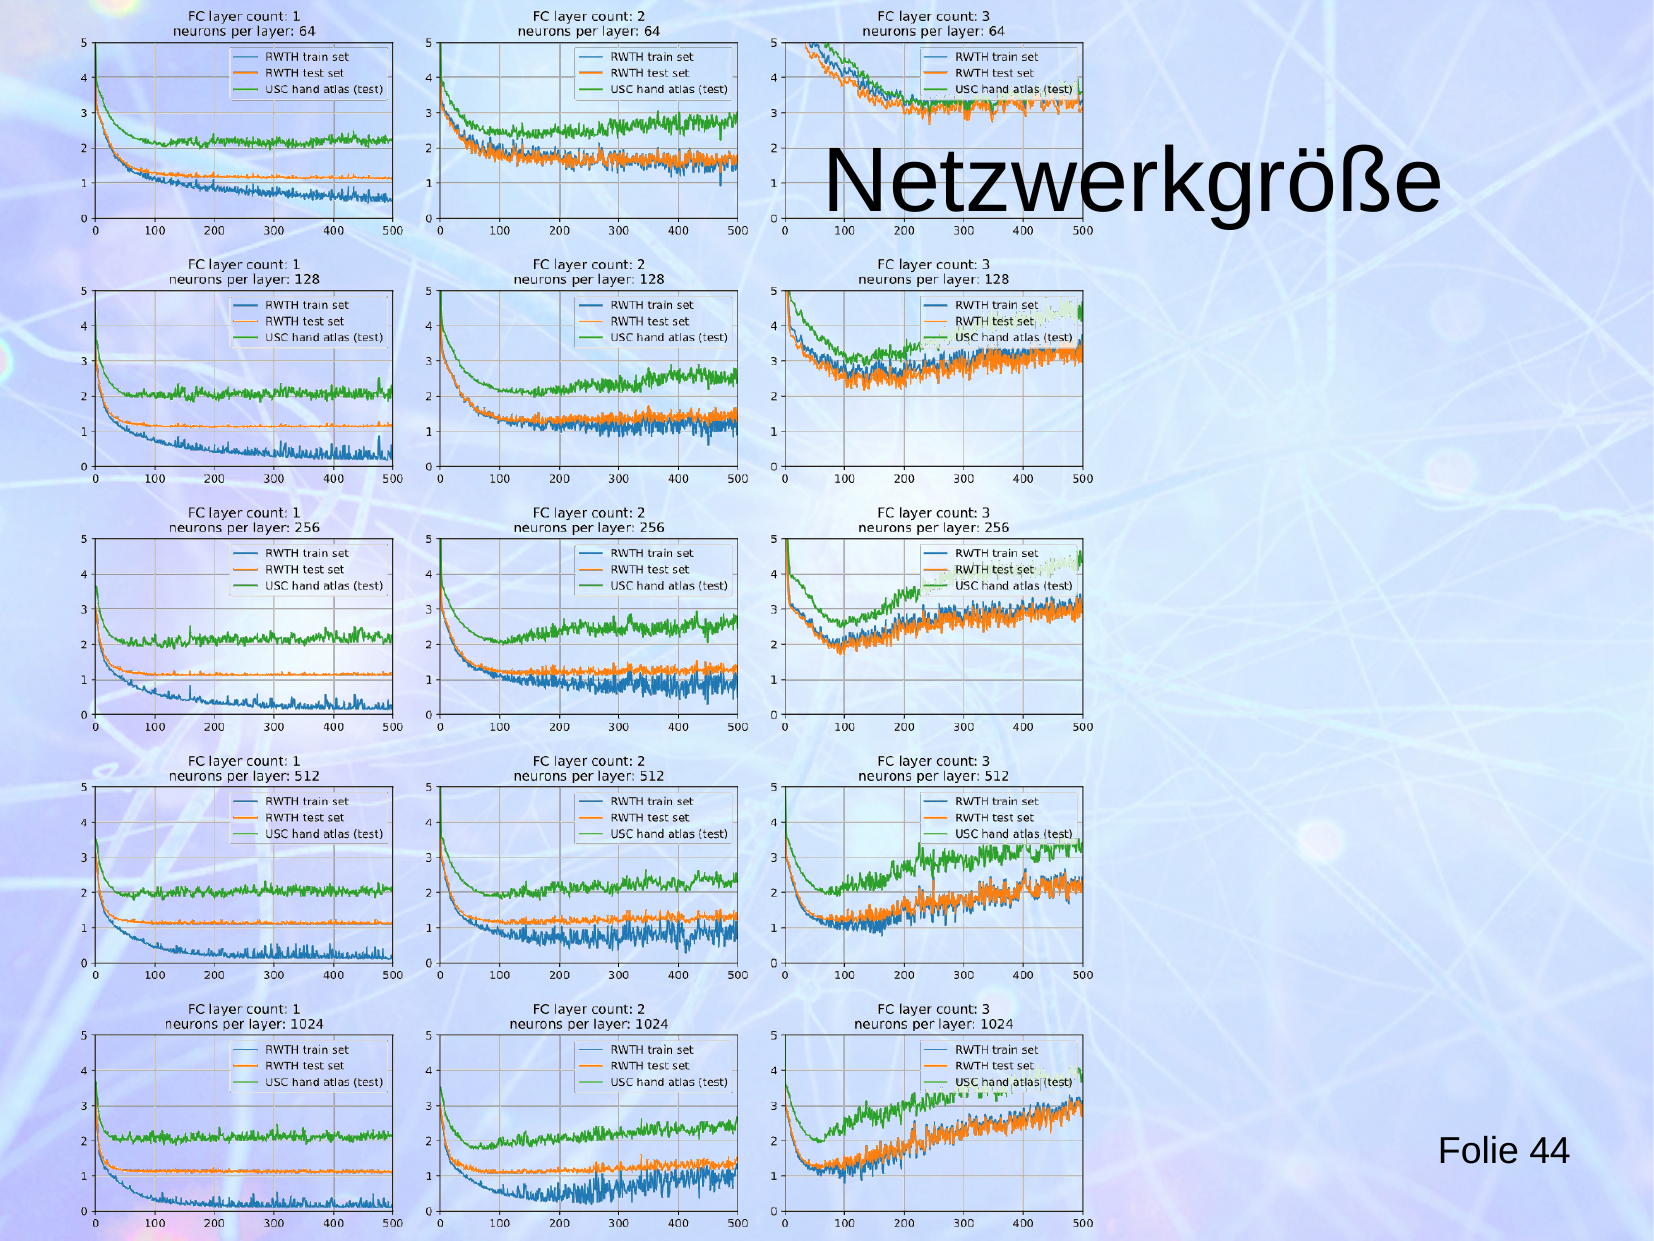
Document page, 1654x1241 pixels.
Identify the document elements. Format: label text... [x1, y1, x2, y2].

title Netzwerkgröße [472, 76, 1654, 284]
picture [0, 0, 1654, 1241]
